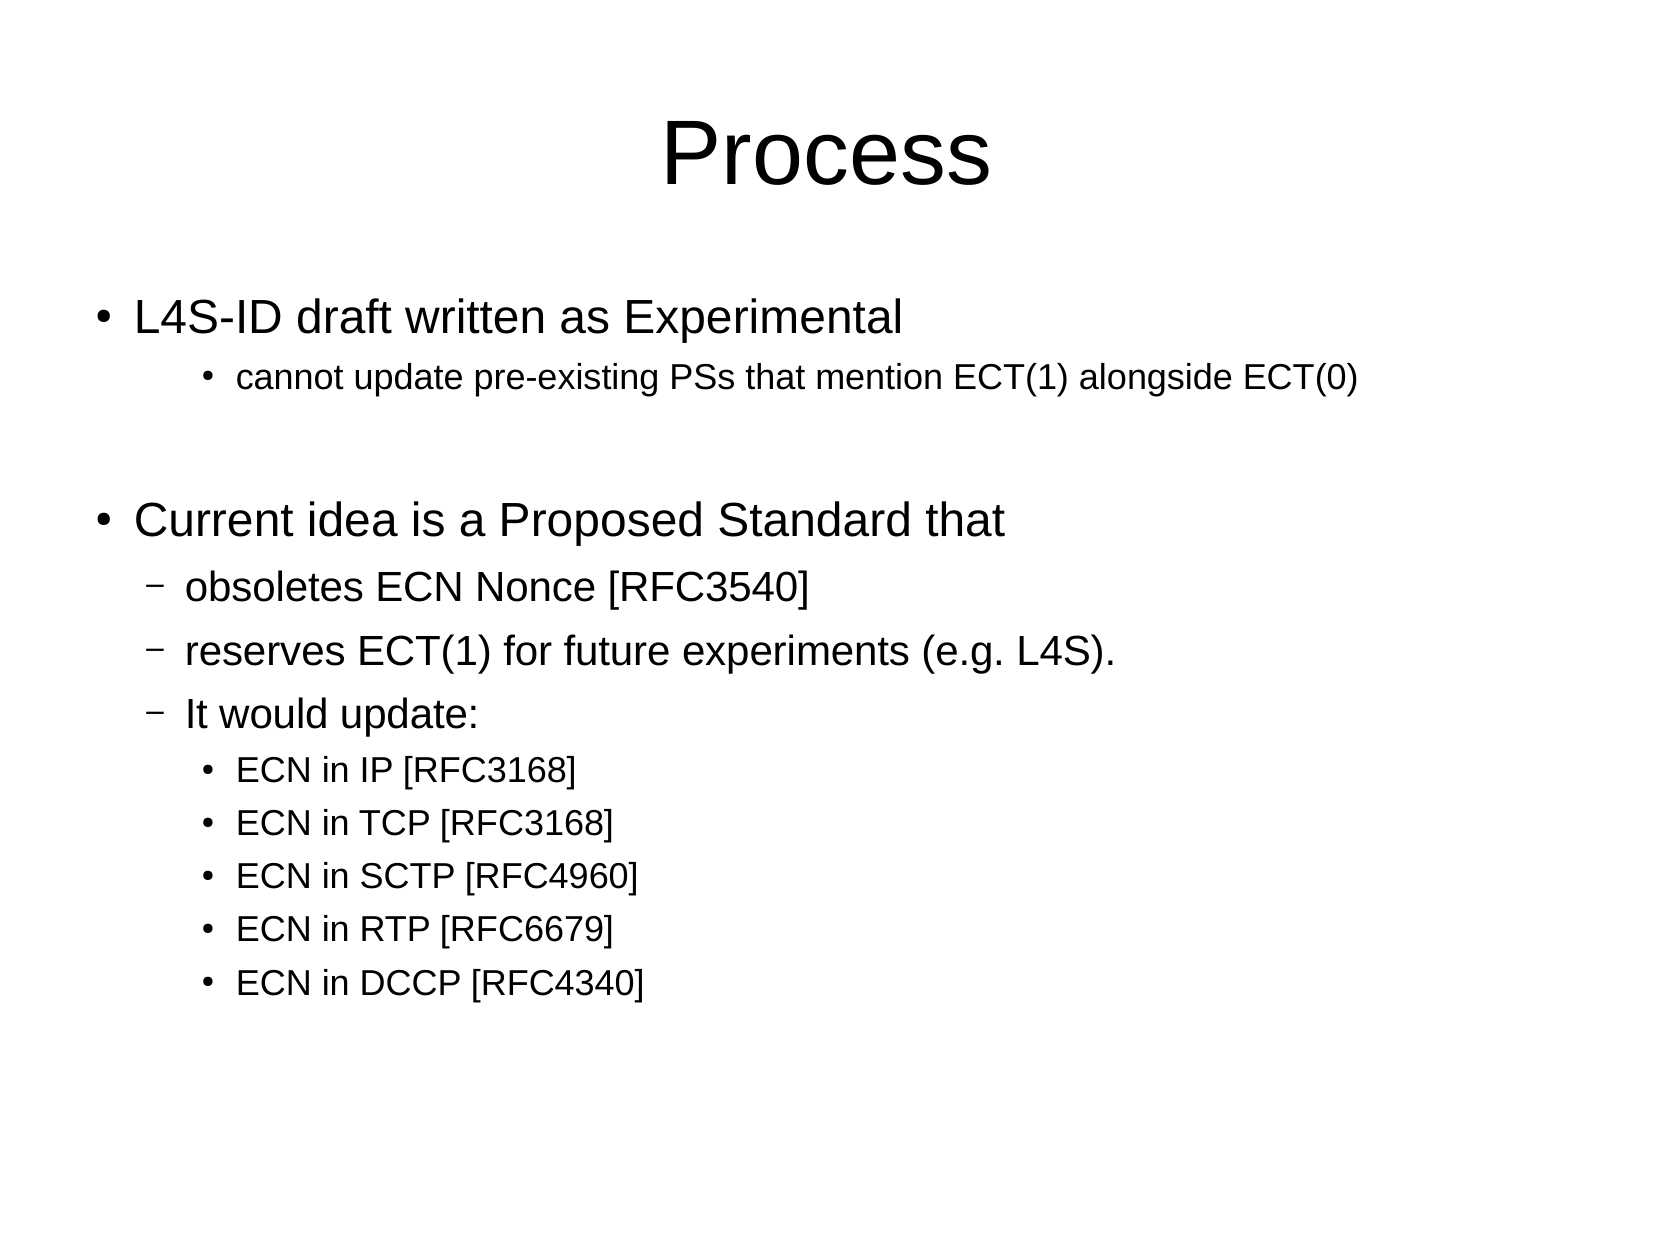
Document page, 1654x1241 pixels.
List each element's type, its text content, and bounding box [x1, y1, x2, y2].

list L4S-ID draft written as Experimental cannot update pre-existing PSs that mention ECT(1) alongside ECT(0) Current idea is a Proposed Standard that obsoletes ECN Nonce [RFC3540] reserves ECT(1) for future experiments (e.g. L4S). It would update: ECN in IP [RFC3168] ECN in TCP [RFC3168] ECN in SCTP [RFC4960] ECN in RTP [RFC6679] ECN in DCCP [RFC4340] [82, 290, 1571, 1010]
title Process [82, 49, 1571, 257]
